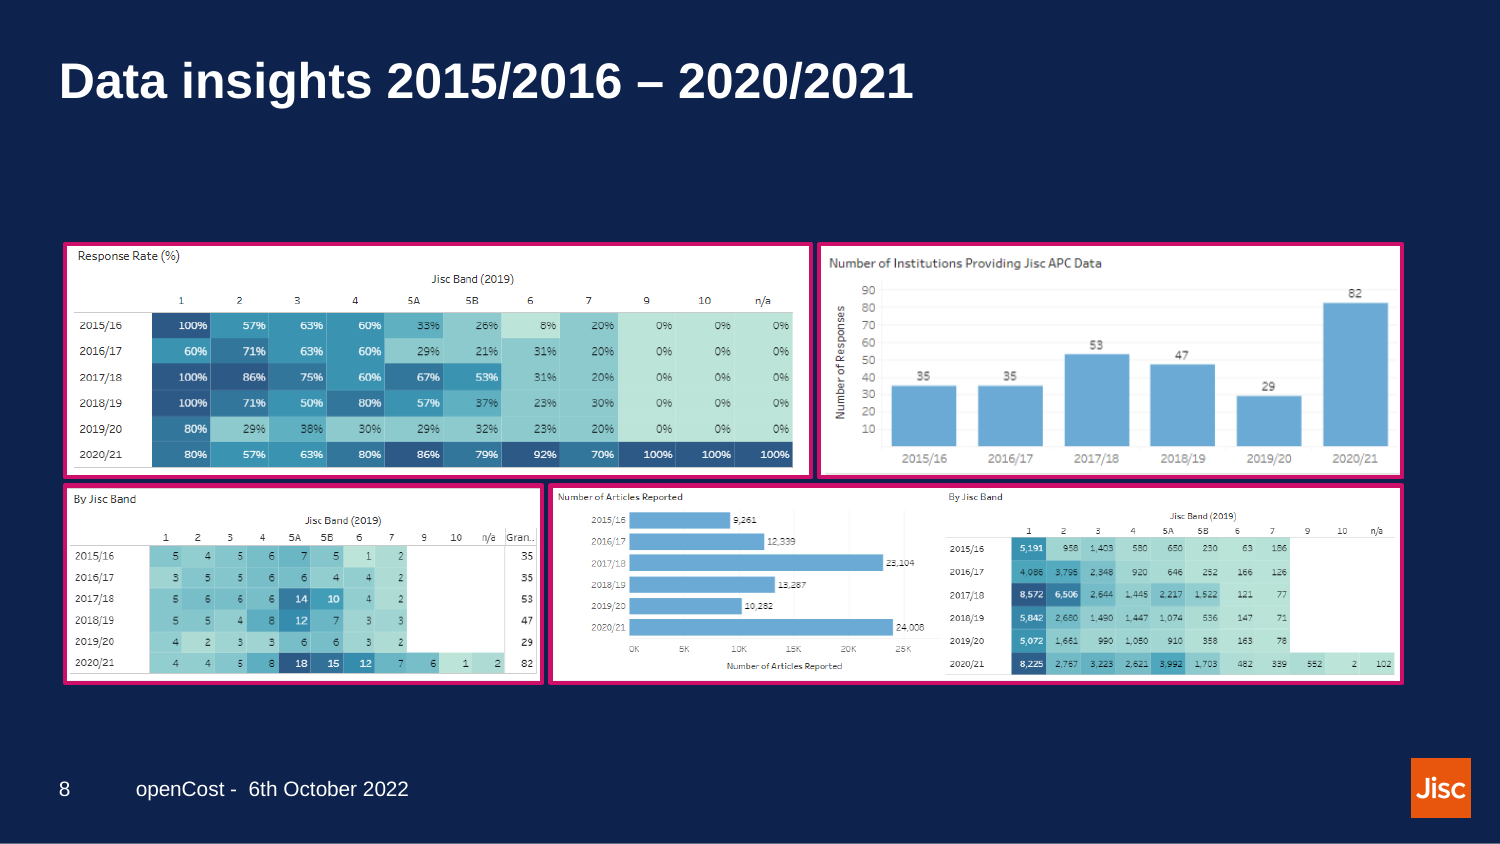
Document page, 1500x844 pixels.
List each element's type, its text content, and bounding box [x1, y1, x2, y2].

picture [1411, 758, 1471, 818]
title Data insights 2015/2016 – 2020/2021 [58, 55, 1129, 112]
picture [552, 487, 1401, 681]
picture [66, 246, 810, 476]
picture [821, 246, 1401, 476]
footer openCost - 6th October 2022 [135, 758, 709, 818]
picture [66, 487, 541, 681]
slide_number <number> [58, 758, 92, 818]
